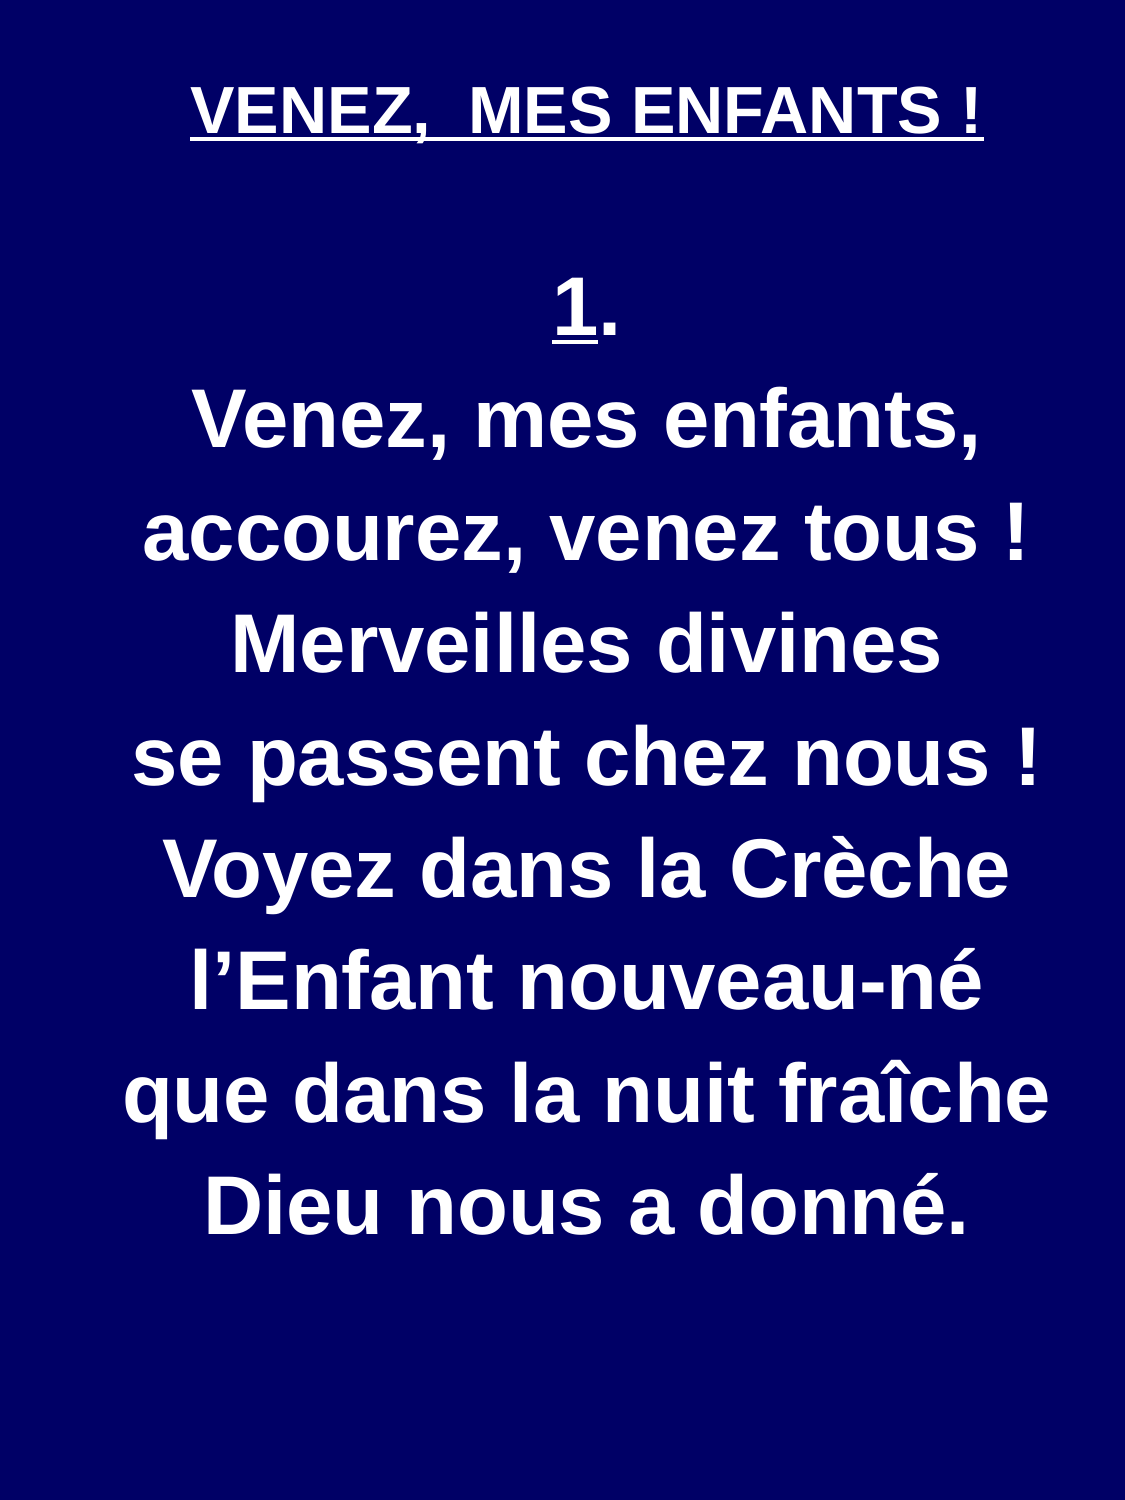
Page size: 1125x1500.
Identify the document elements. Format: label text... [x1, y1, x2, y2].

list VENEZ, MES ENFANTS ! 1. Venez, mes enfants, accourez, venez tous ! Merveilles divines se passent chez nous ! Voyez dans la Crèche l’Enfant nouveau-né que dans la nuit fraîche Dieu nous a donné. [23, 59, 1094, 1483]
